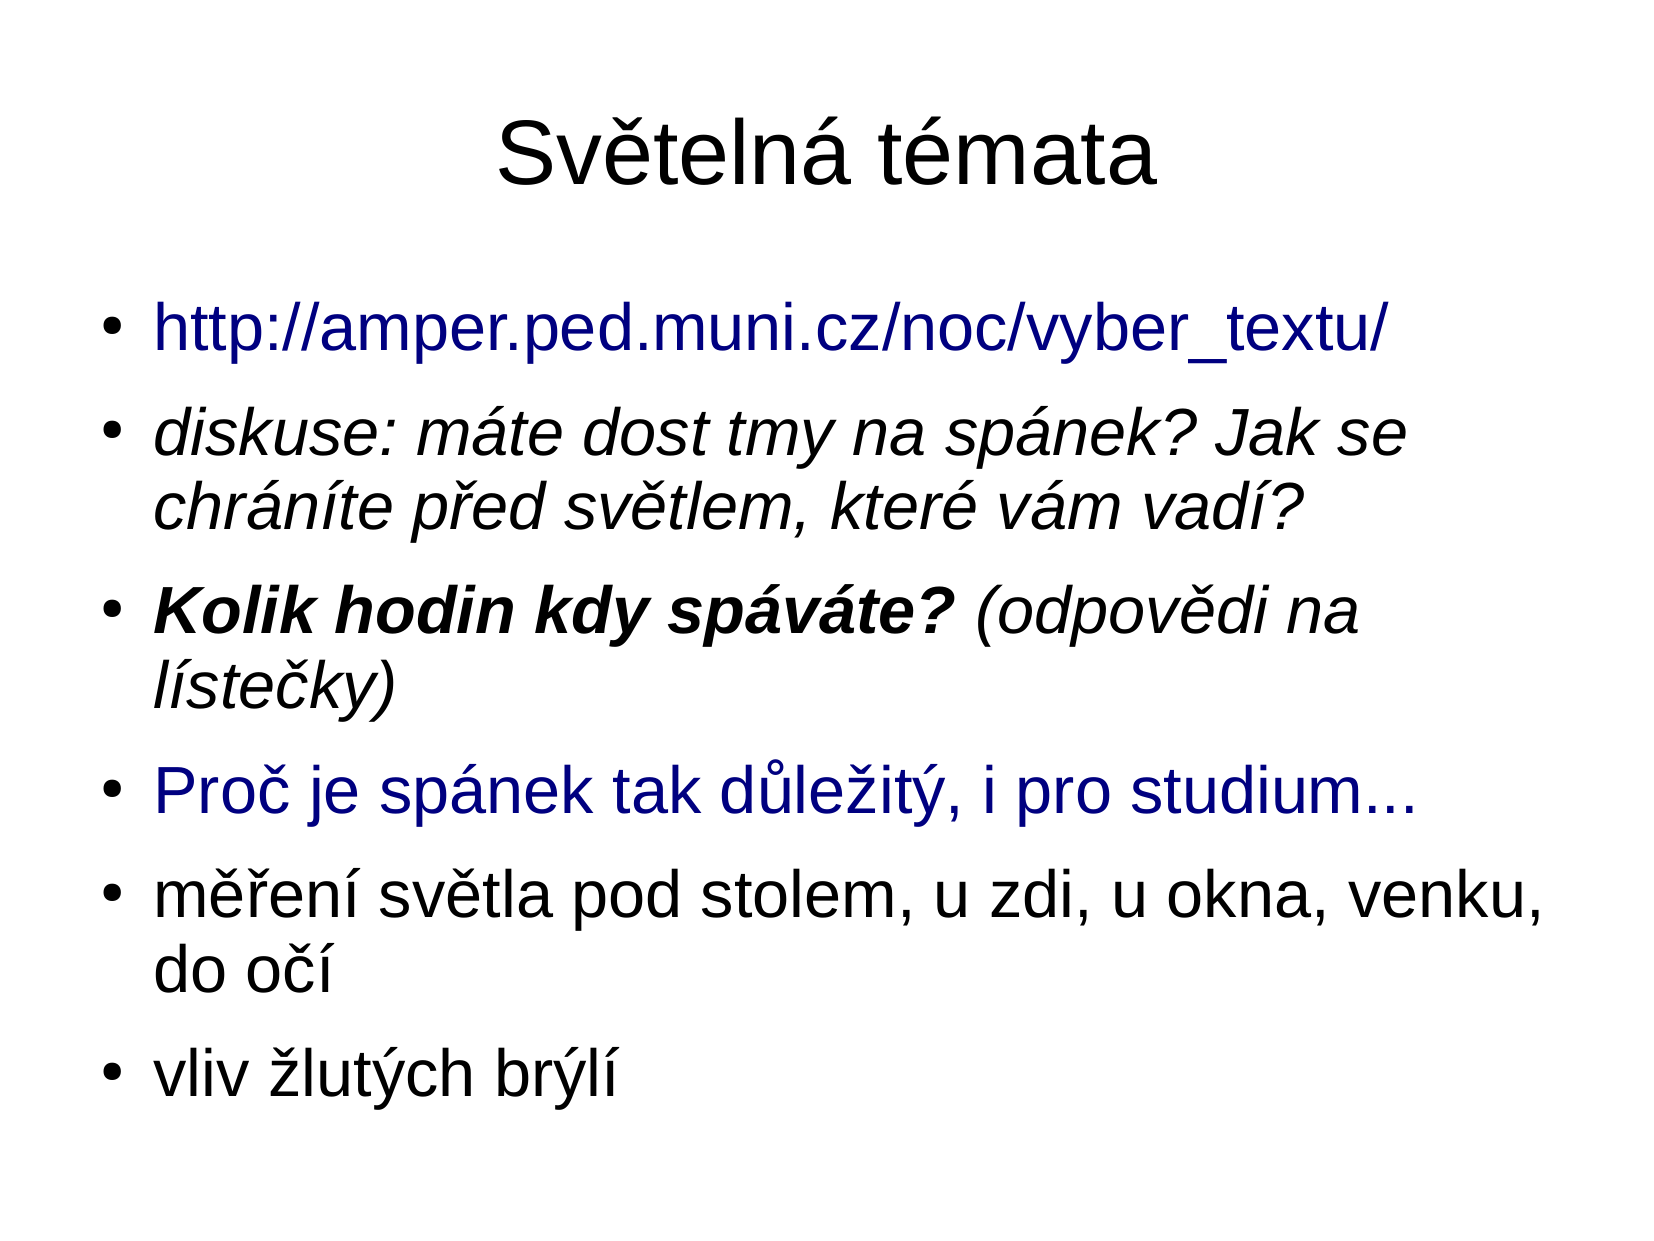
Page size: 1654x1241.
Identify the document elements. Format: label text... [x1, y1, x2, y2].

list http://amper.ped.muni.cz/noc/vyber_textu/ diskuse: máte dost tmy na spánek? Jak se chráníte před světlem, které vám vadí? Kolik hodin kdy spáváte? (odpovědi na lístečky) Proč je spánek tak důležitý, i pro studium... měření světla pod stolem, u zdi, u okna, venku, do očí vliv žlutých brýlí [82, 290, 1571, 1111]
title Světelná témata [82, 49, 1571, 257]
